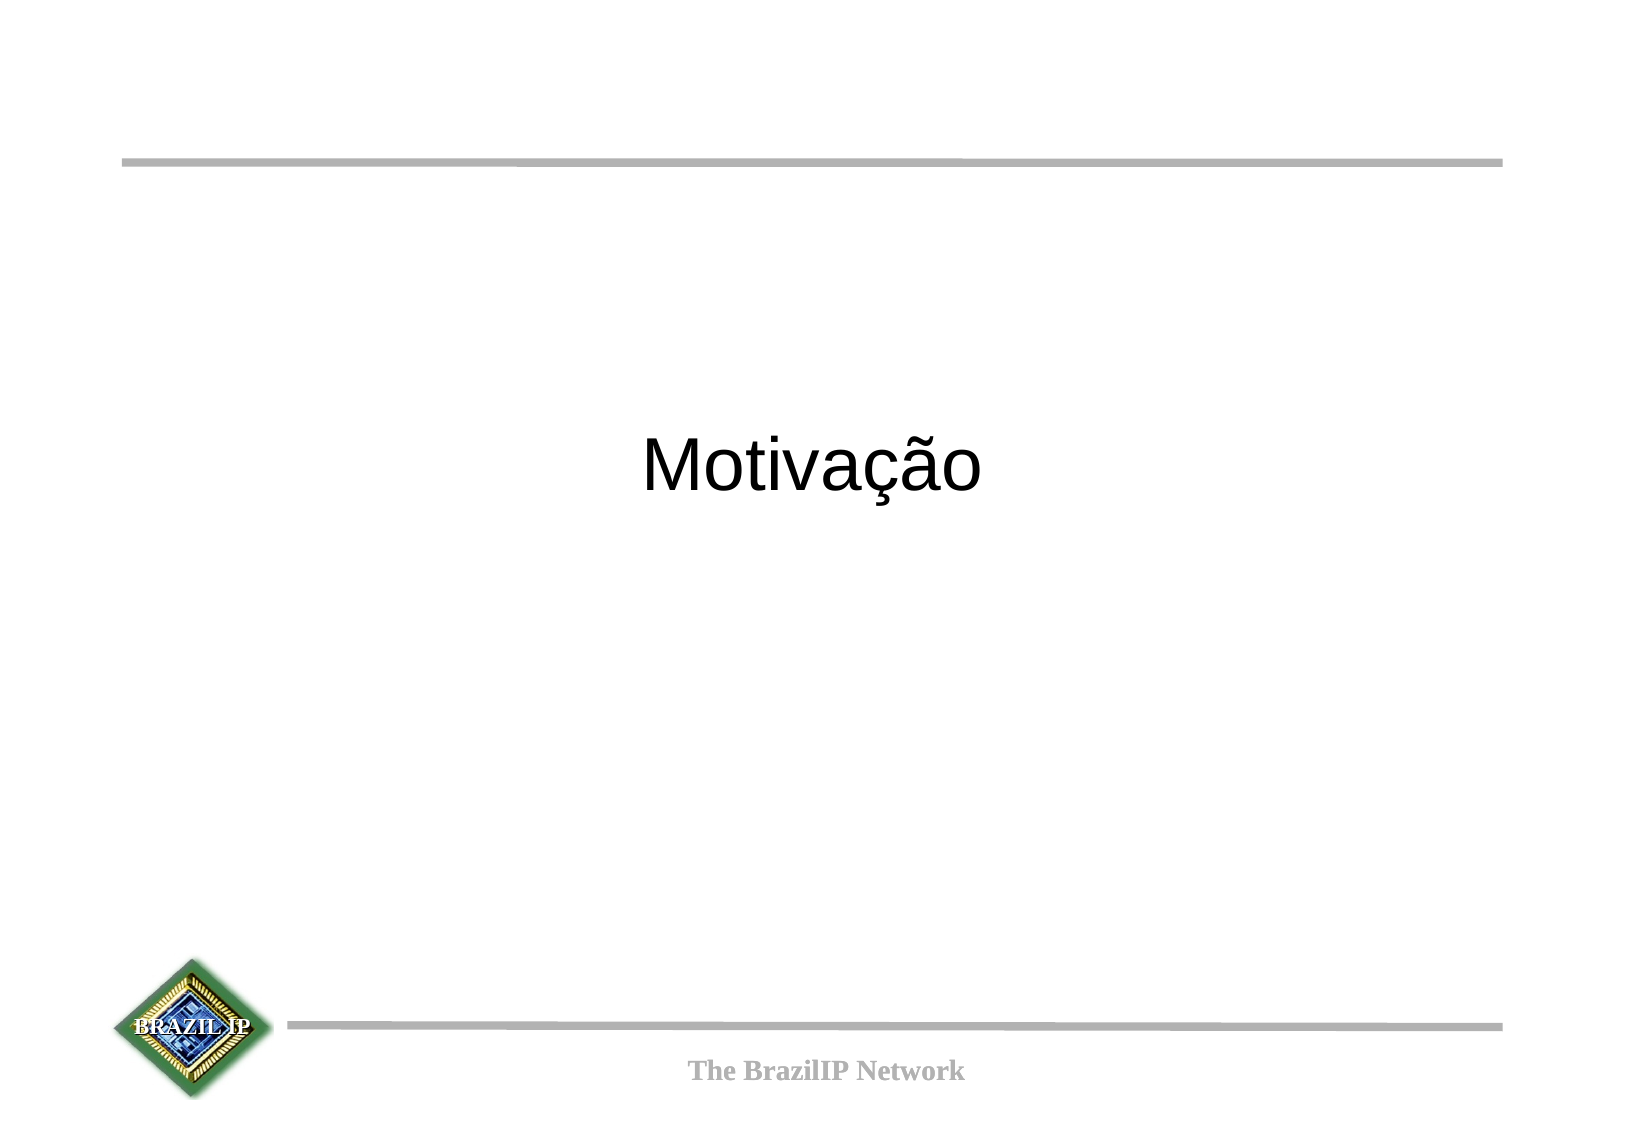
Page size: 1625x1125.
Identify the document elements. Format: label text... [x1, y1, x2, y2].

picture [108, 953, 274, 1100]
title Motivação [121, 349, 1503, 591]
